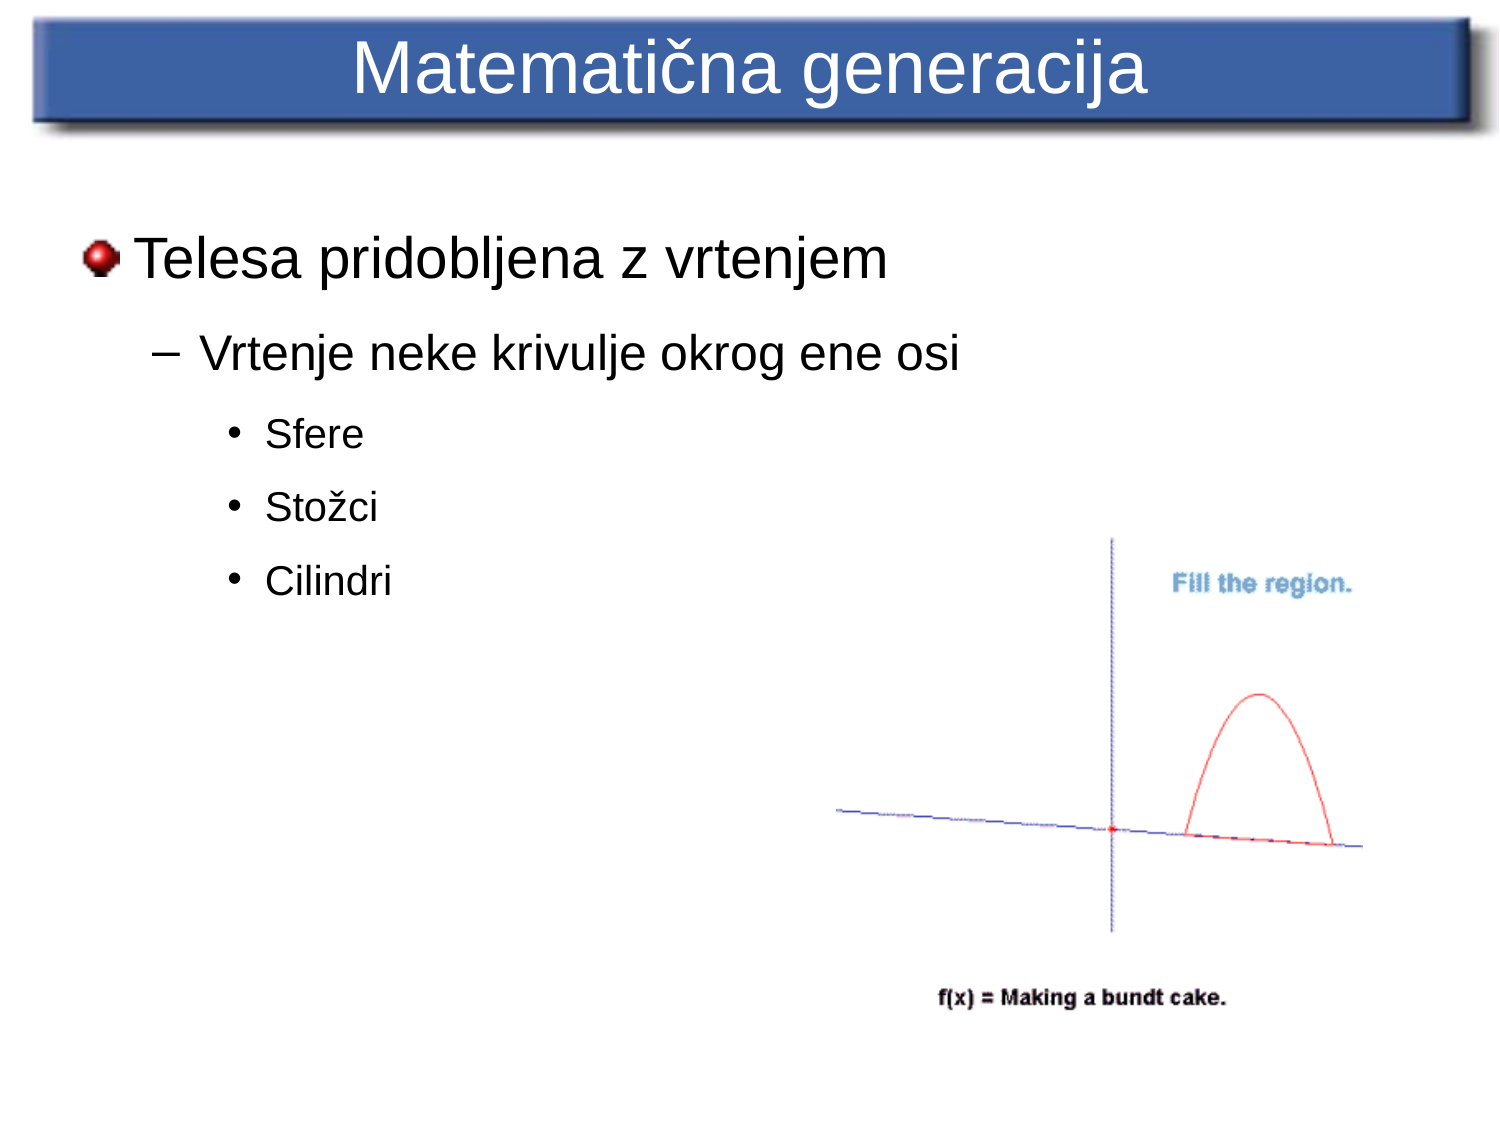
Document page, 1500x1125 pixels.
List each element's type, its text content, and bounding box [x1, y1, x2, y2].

picture [836, 462, 1363, 1086]
picture [31, 116, 1499, 142]
title Matematična generacija [0, 10, 1500, 116]
list Telesa pridobljena z vrtenjem Vrtenje neke krivulje okrog ene osi Sfere Stožci Cilindri [62, 212, 1413, 955]
